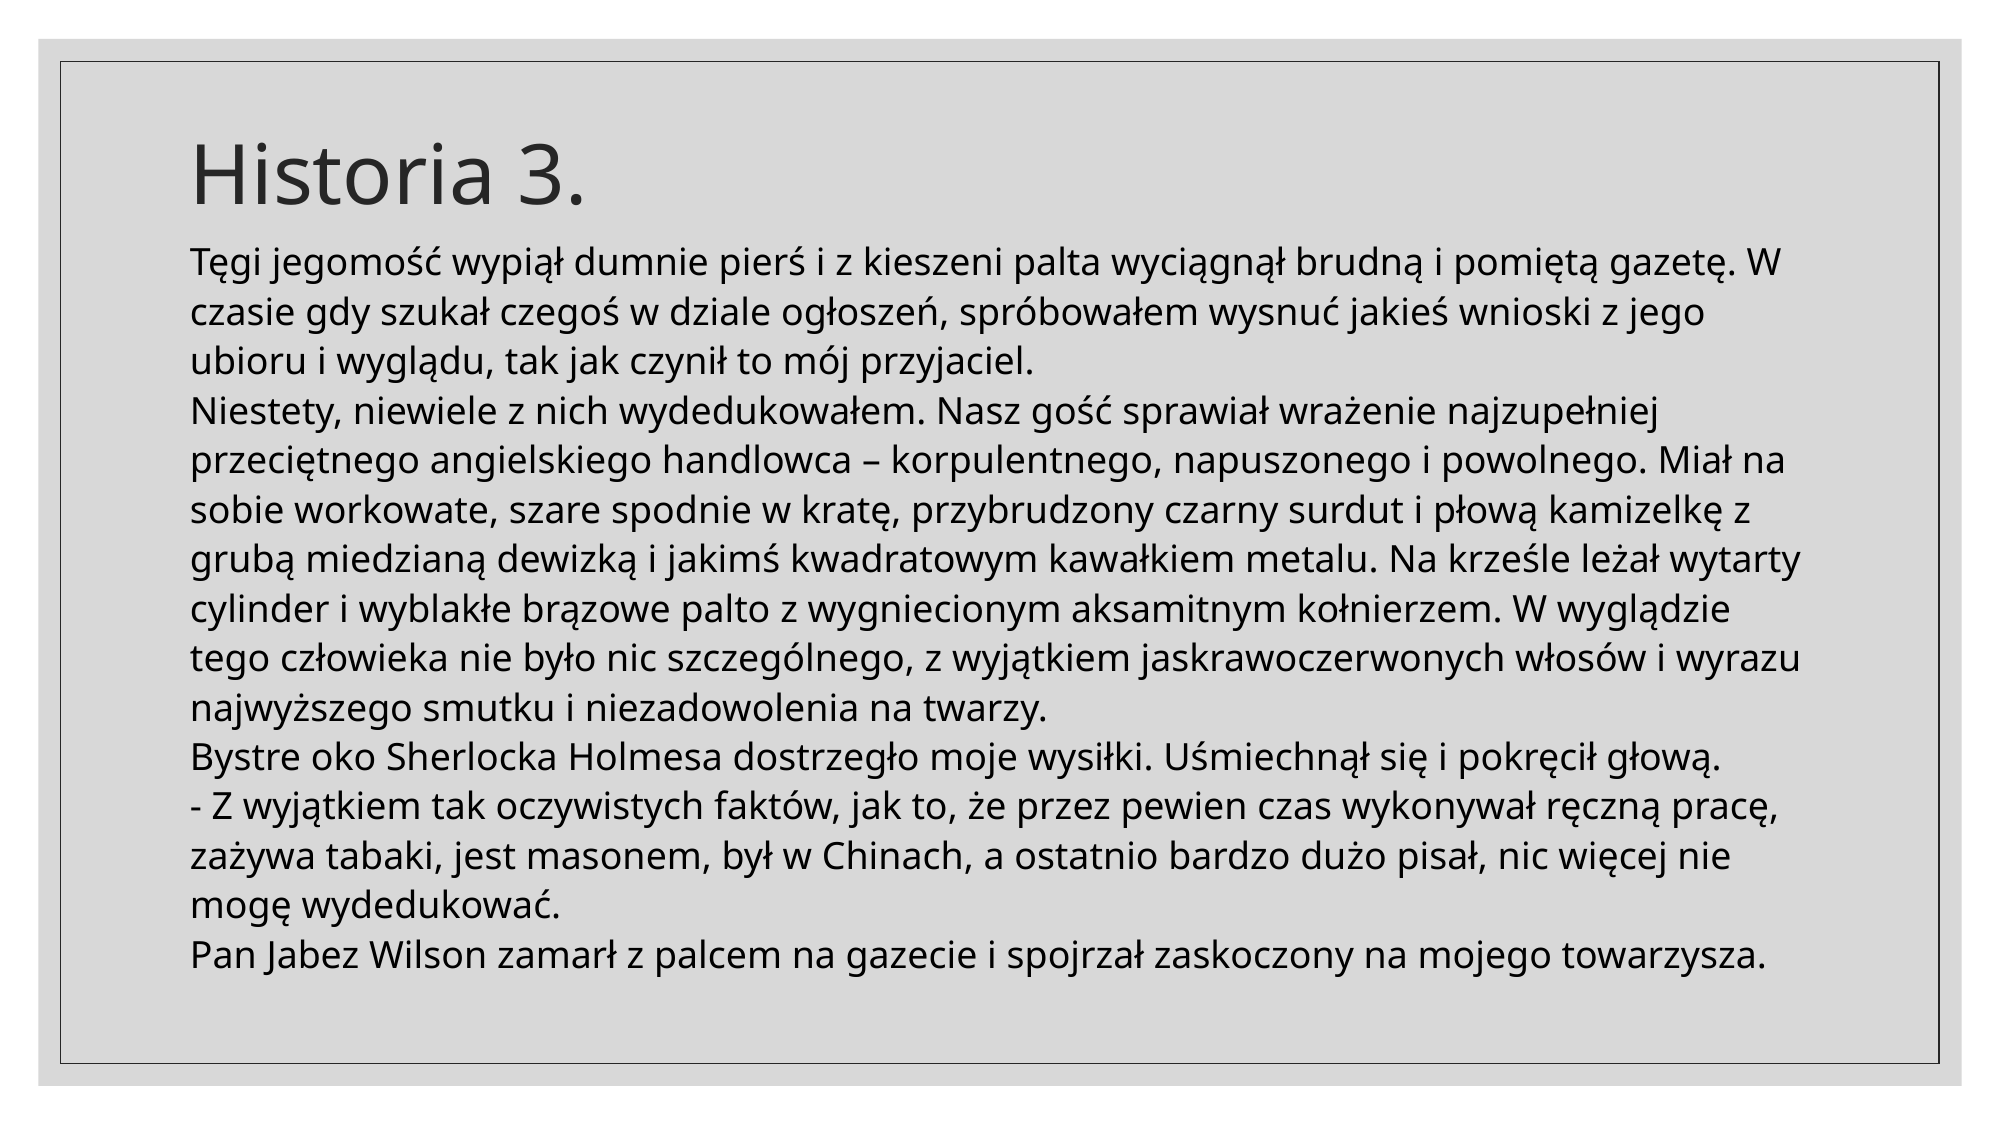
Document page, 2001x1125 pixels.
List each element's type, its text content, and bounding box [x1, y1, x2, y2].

list Tęgi jegomość wypiął dumnie pierś i z kieszeni palta wyciągnął brudną i pomiętą gazetę. W czasie gdy szukał czegoś w dziale ogłoszeń, spróbowałem wysnuć jakieś wnioski z jego ubioru i wyglądu, tak jak czynił to mój przyjaciel. Niestety, niewiele z nich wydedukowałem. Nasz gość sprawiał wrażenie najzupełniej przeciętnego angielskiego handlowca – korpulentnego, napuszonego i powolnego. Miał na sobie workowate, szare spodnie w kratę, przybrudzony czarny surdut i płową kamizelkę z grubą miedzianą dewizką i jakimś kwadratowym kawałkiem metalu. Na krześle leżał wytarty cylinder i wyblakłe brązowe palto z wygniecionym aksamitnym kołnierzem. W wyglądzie tego człowieka nie było nic szczególnego, z wyjątkiem jaskrawoczerwonych włosów i wyrazu najwyższego smutku i niezadowolenia na twarzy. Bystre oko Sherlocka Holmesa dostrzegło moje wysiłki. Uśmiechnął się i pokręcił głową. - Z wyjątkiem tak oczywistych faktów, jak to, że przez pewien czas wykonywał ręczną pracę, zażywa tabaki, jest masonem, był w Chinach, a ostatnio bardzo dużo pisał, nic więcej nie mogę wydedukować. Pan Jabez Wilson zamarł z palcem na gazecie i spojrzał zaskoczony na mojego towarzysza. [174, 226, 1825, 1046]
title Historia 3. [174, 105, 1825, 226]
